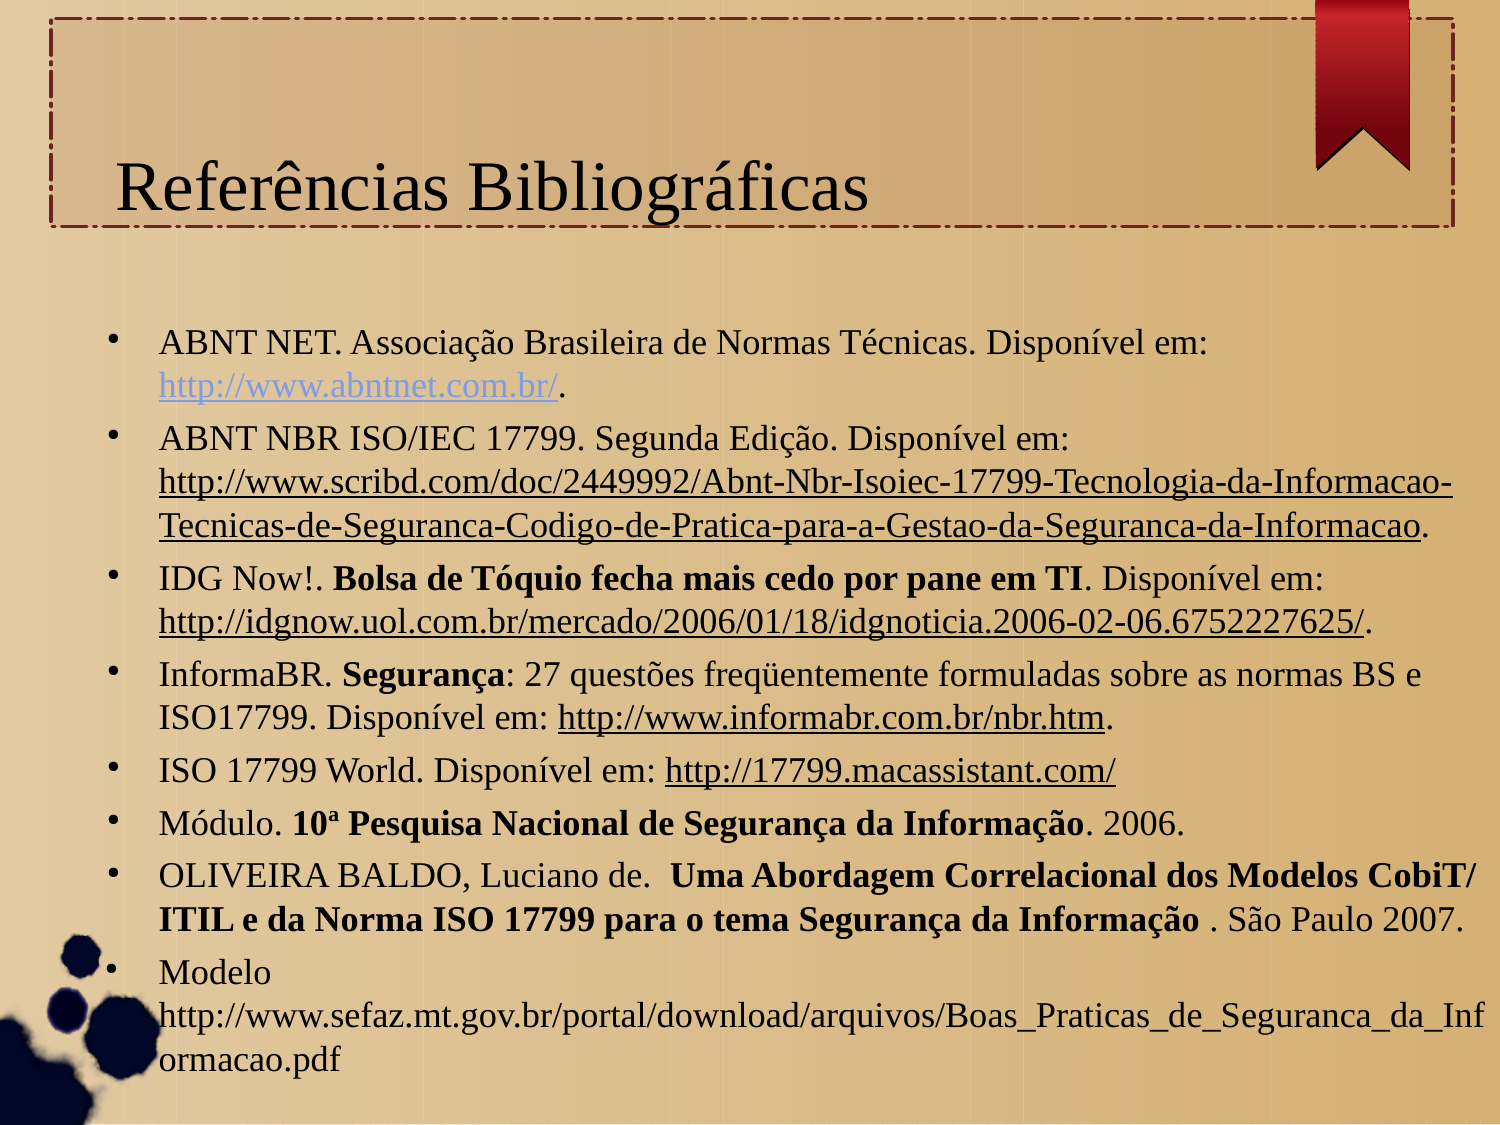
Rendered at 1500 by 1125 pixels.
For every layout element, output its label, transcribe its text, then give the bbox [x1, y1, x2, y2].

list ABNT NET. Associação Brasileira de Normas Técnicas. Disponível em: http://www.abntnet.com.br/. ABNT NBR ISO/IEC 17799. Segunda Edição. Disponível em: http://www.scribd.com/doc/2449992/Abnt-Nbr-Isoiec-17799-Tecnologia-da-Informacao-Tecnicas-de-Seguranca-Codigo-de-Pratica-para-a-Gestao-da-Seguranca-da-Informacao. IDG Now!. Bolsa de Tóquio fecha mais cedo por pane em TI. Disponível em: http://idgnow.uol.com.br/mercado/2006/01/18/idgnoticia.2006-02-06.6752227625/. InformaBR. Segurança: 27 questões freqüentemente formuladas sobre as normas BS e ISO17799. Disponível em: http://www.informabr.com.br/nbr.htm. ISO 17799 World. Disponível em: http://17799.macassistant.com/ Módulo. 10ª Pesquisa Nacional de Segurança da Informação. 2006. OLIVEIRA BALDO, Luciano de. Uma Abordagem Correlacional dos Modelos CobiT/ ITIL e da Norma ISO 17799 para o tema Segurança da Informação . São Paulo 2007. Modelo http://www.sefaz.mt.gov.br/portal/download/arquivos/Boas_Praticas_de_Seguranca_da_Informacao.pdf [75, 257, 1500, 1125]
title Referências Bibliográficas [74, 20, 1313, 233]
